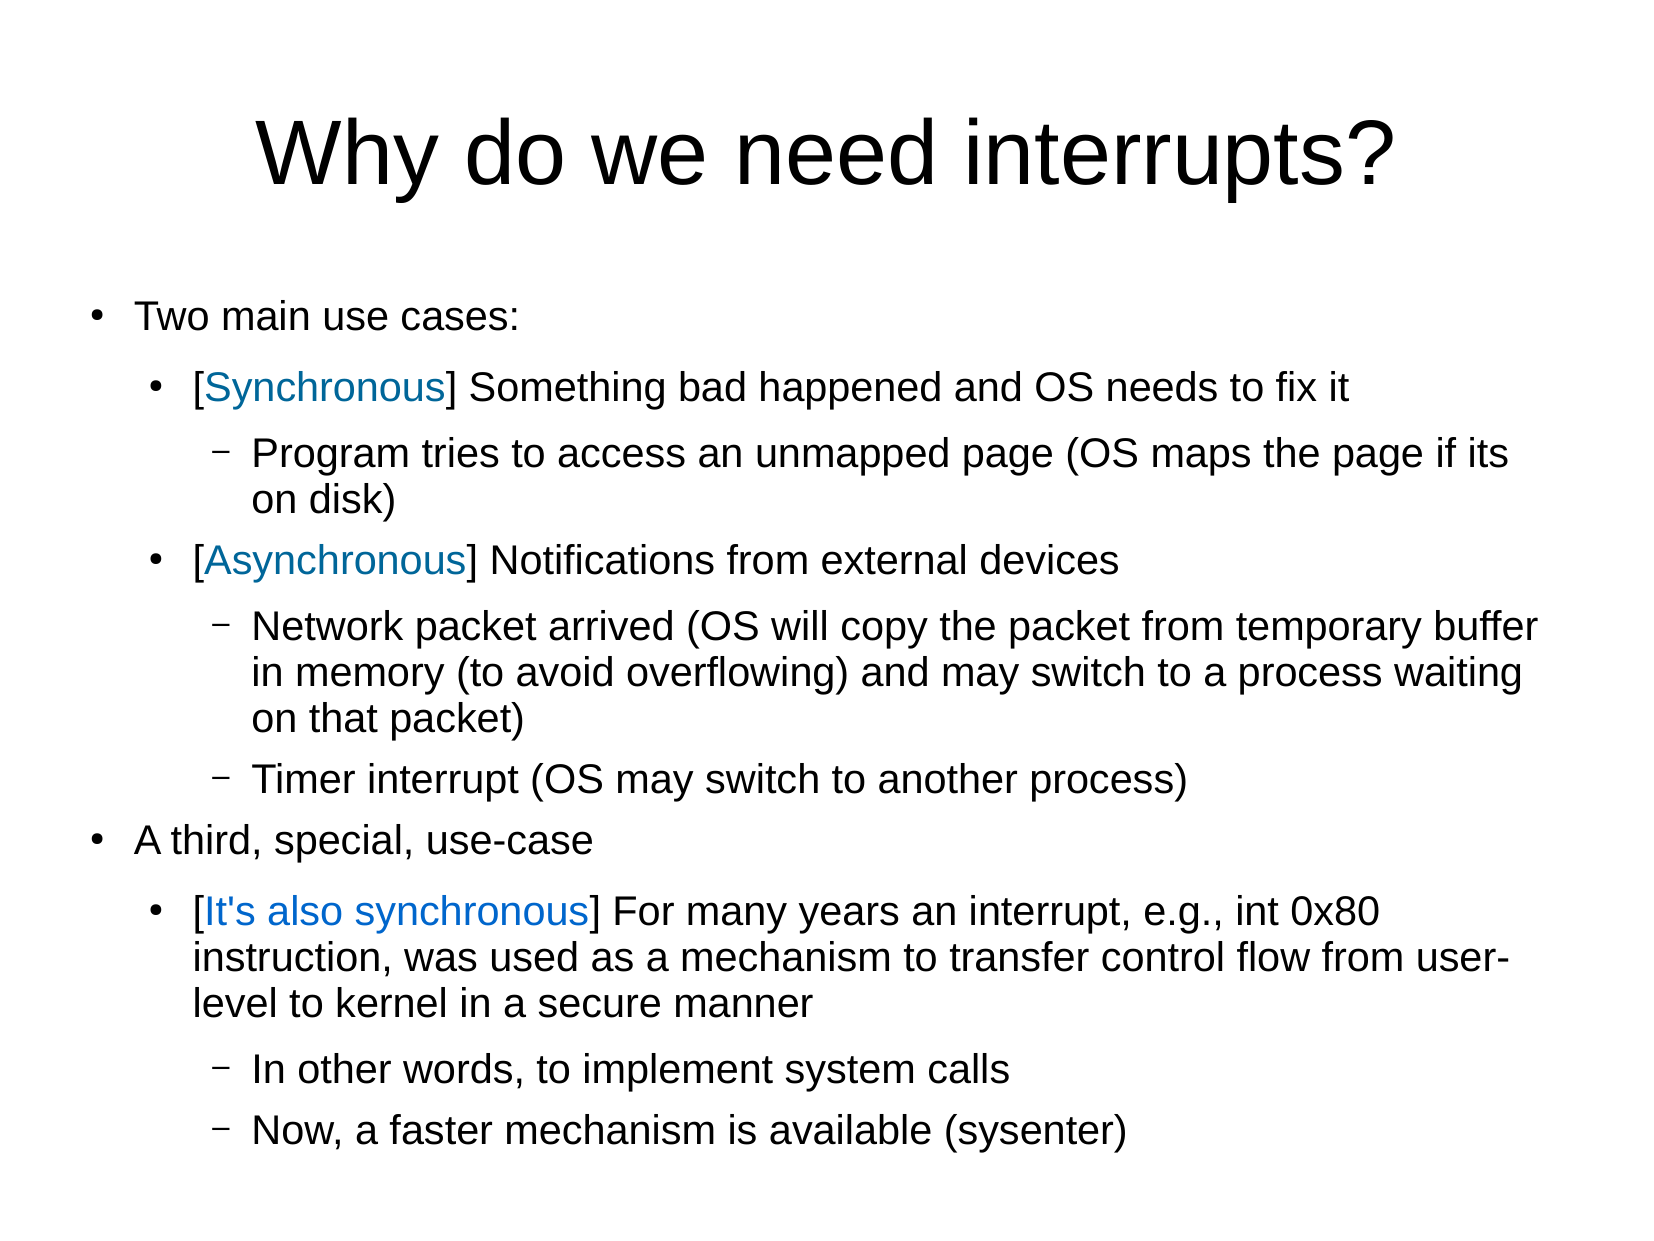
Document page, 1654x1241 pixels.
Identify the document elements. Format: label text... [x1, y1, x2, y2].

list Two main use cases: [Synchronous] Something bad happened and OS needs to fix it Program tries to access an unmapped page (OS maps the page if its on disk) [Asynchronous] Notifications from external devices Network packet arrived (OS will copy the packet from temporary buffer in memory (to avoid overflowing) and may switch to a process waiting on that packet) Timer interrupt (OS may switch to another process) A third, special, use-case [It's also synchronous] For many years an interrupt, e.g., int 0x80 instruction, was used as a mechanism to transfer control flow from user-level to kernel in a secure manner In other words, to implement system calls Now, a faster mechanism is available (sysenter) [75, 293, 1564, 1163]
title Why do we need interrupts? [82, 49, 1571, 257]
